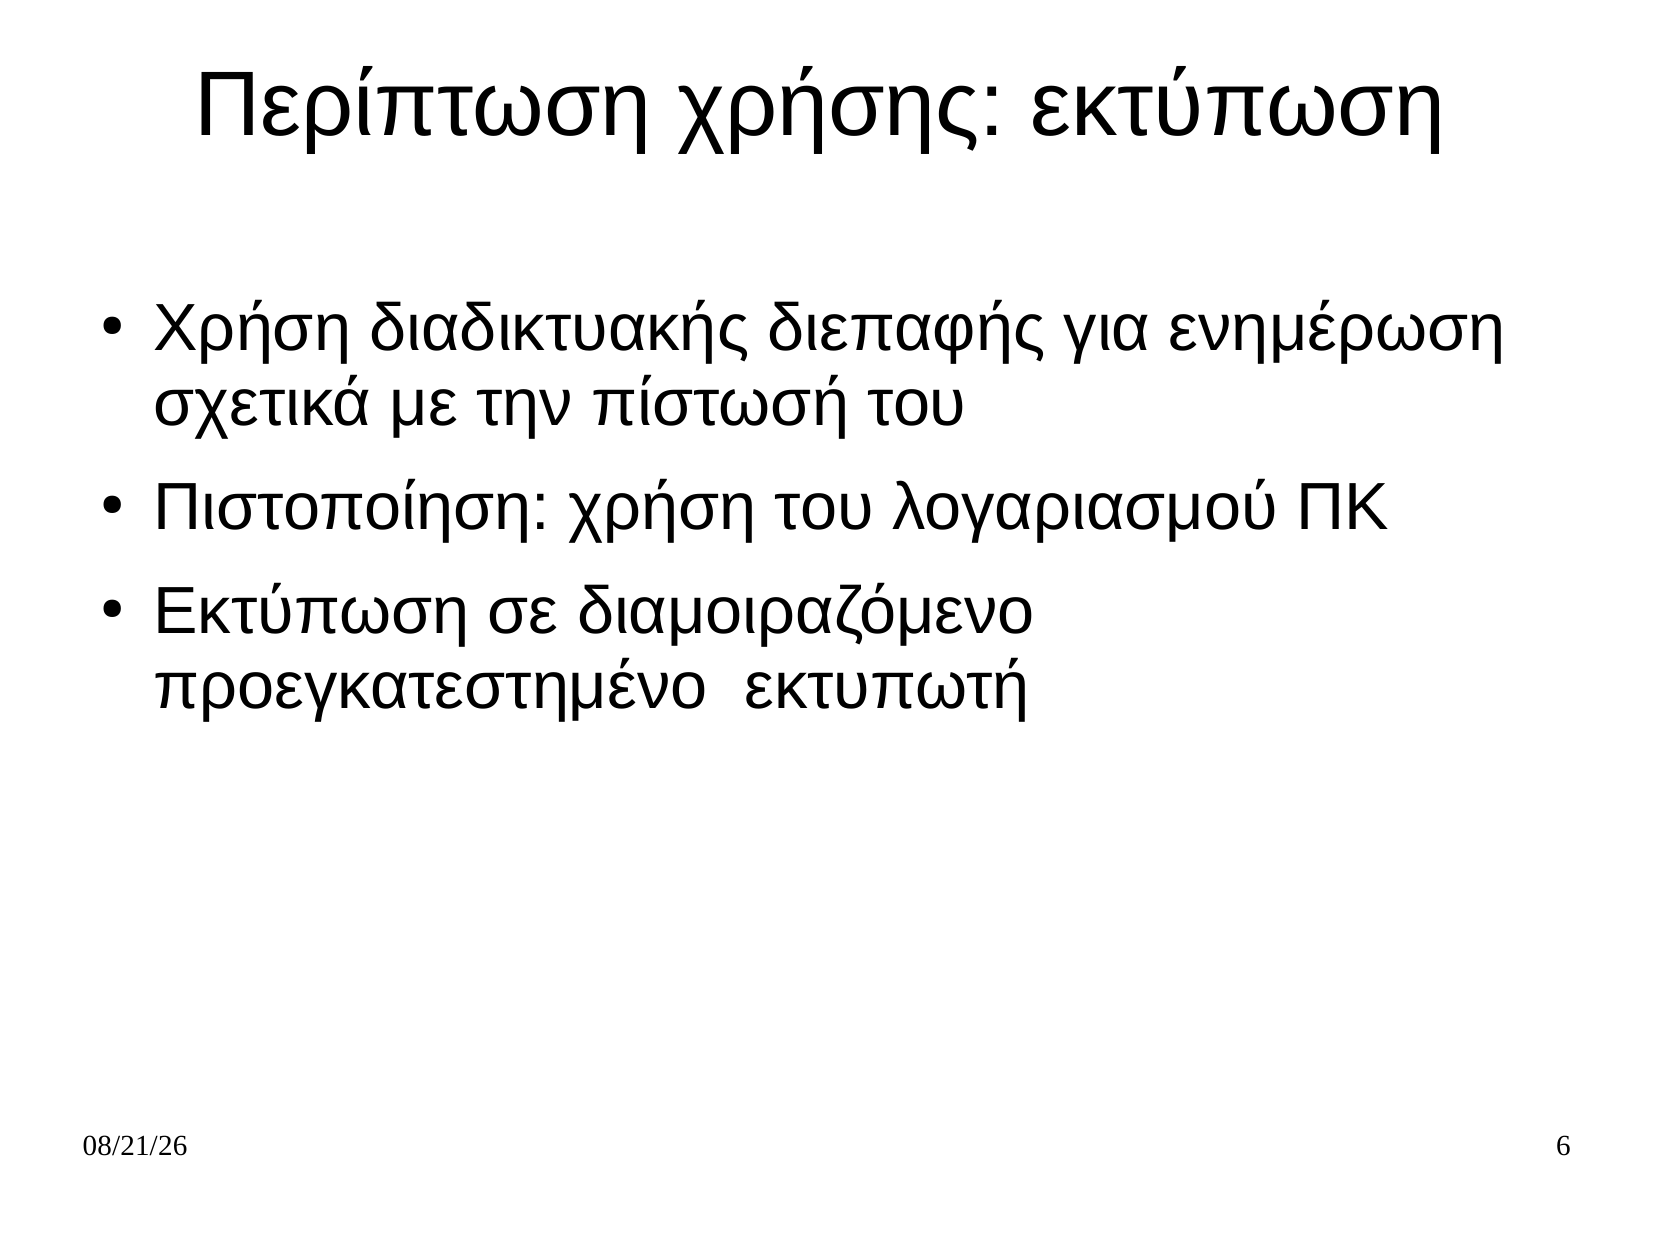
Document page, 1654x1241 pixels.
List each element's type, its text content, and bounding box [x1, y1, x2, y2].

title Περίπτωση χρήσης: εκτύπωση [76, 7, 1565, 200]
list Χρήση διαδικτυακής διεπαφής για ενημέρωση σχετικά με την πίστωσή του Πιστοποίηση: χρήση του λογαριασμού ΠΚ Εκτύπωση σε διαμοιραζόμενο προεγκατεστημένο εκτυπωτή [82, 290, 1571, 1094]
